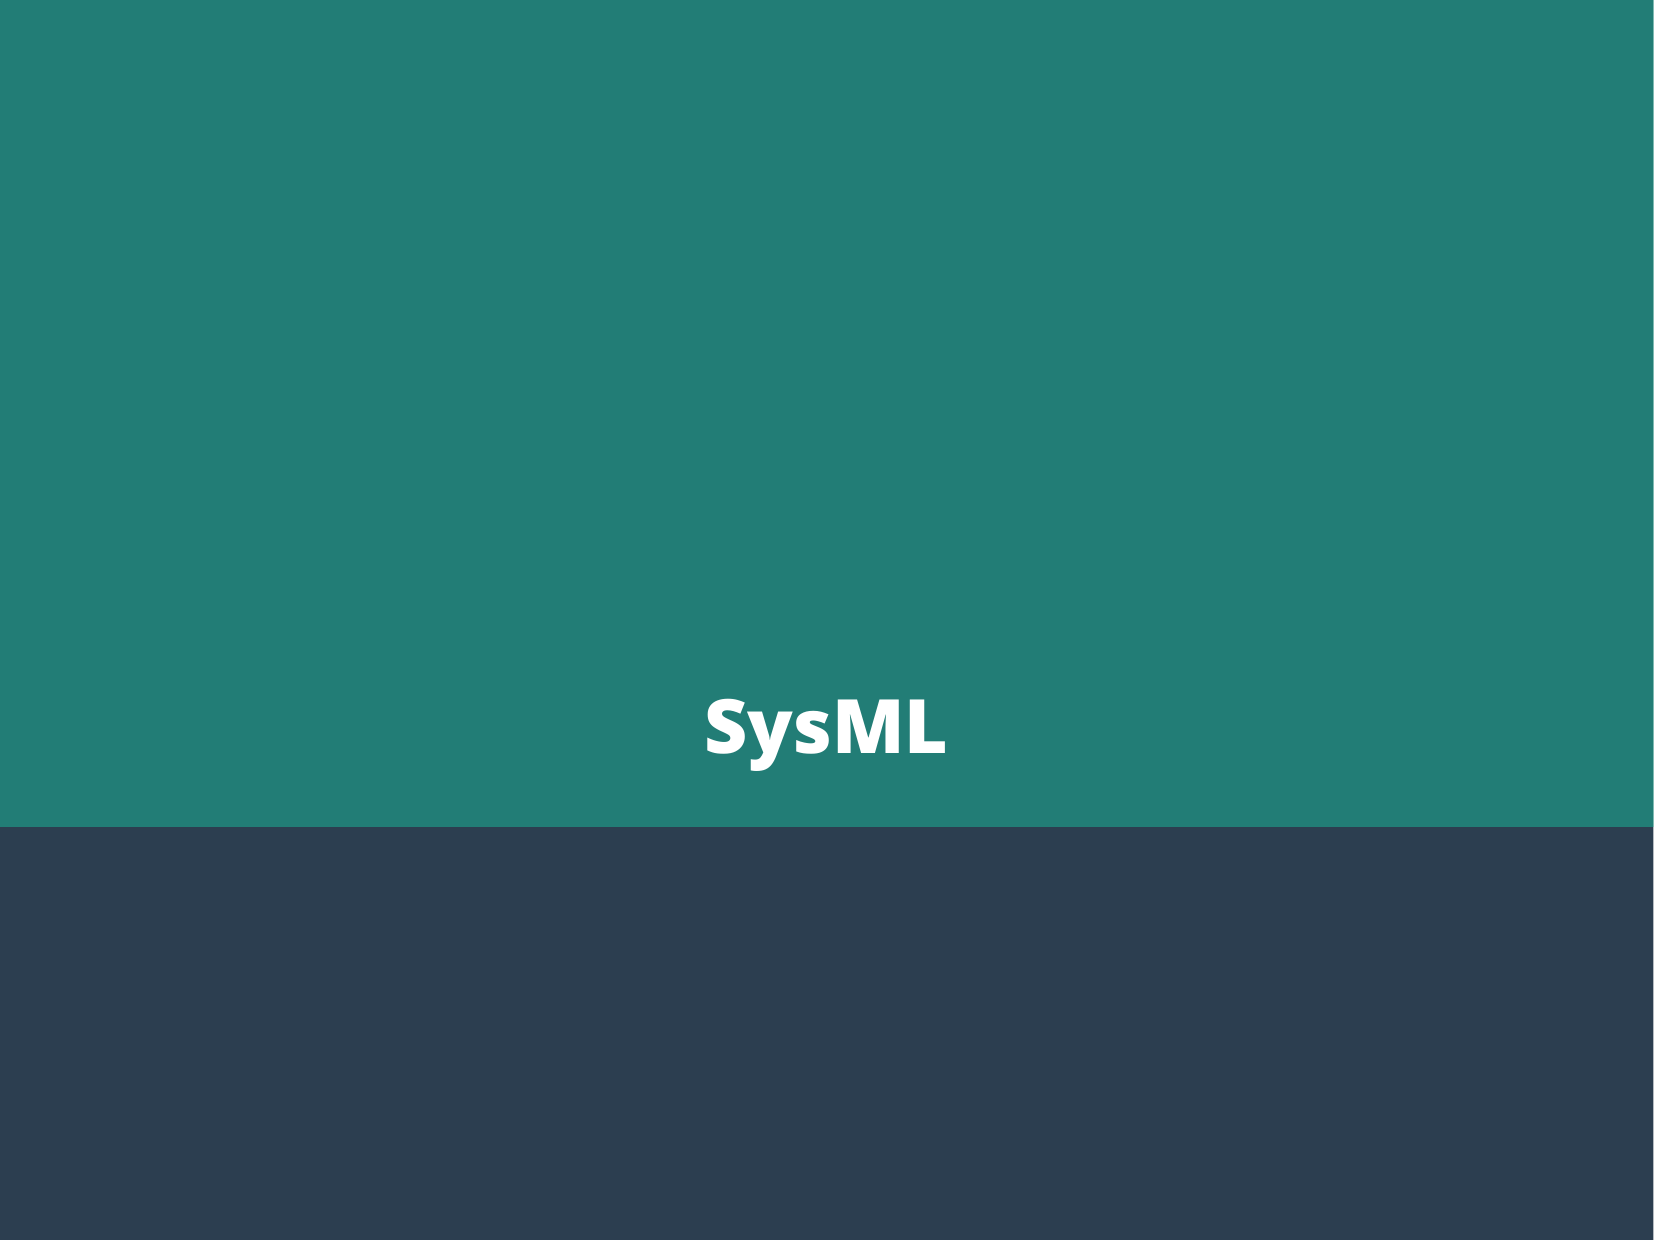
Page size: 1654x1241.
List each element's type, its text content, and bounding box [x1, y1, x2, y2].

title SysML [59, 620, 1595, 778]
